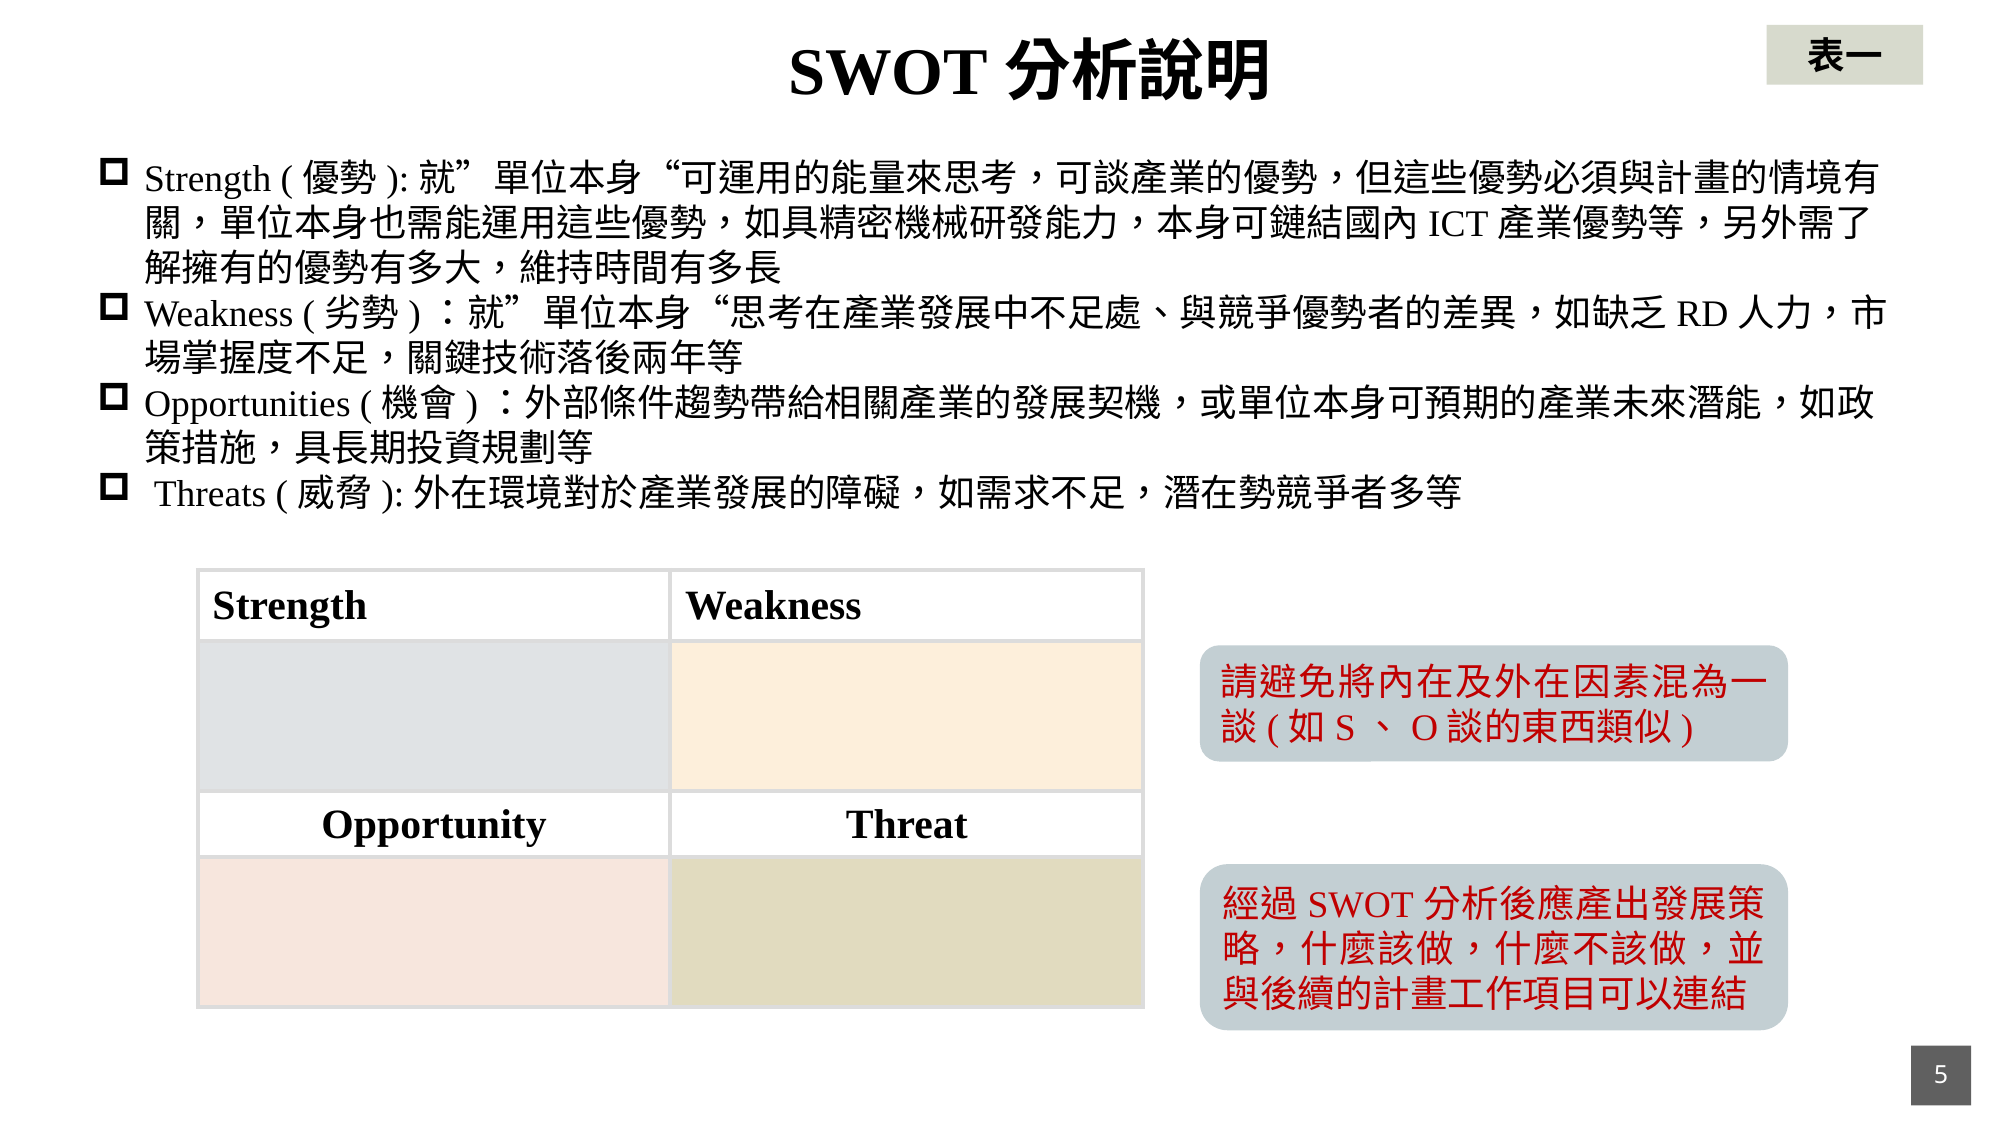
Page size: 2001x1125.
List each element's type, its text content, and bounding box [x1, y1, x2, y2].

slide_number <編號> [1911, 1045, 1972, 1106]
table_cell [200, 859, 668, 1005]
text_box SWOT分析說明 [432, 20, 1628, 116]
text_box 請避免將內在及外在因素混為一談(如S、O談的東西類似) [1199, 645, 1789, 762]
text_box Strength (優勢):就”單位本身“可運用的能量來思考，可談產業的優勢，但這些優勢必須與計畫的情境有關，單位本身也需能運用這些優勢，如具精密機械研發能力，本身可鏈結國內ICT產業優勢等，另外需了解擁有的優勢有多大，維持時間有多長 Weakness (劣勢)：就”單位本身“思考在產業發展中不足處、與競爭優勢者的差異，如缺乏RD人力，市場掌握度不足，關鍵技術落後兩年等 Opportunities (機會)：外部條件趨勢帶給相關產業的發展契機，或單位本身可預期的產業未來潛能，如政策措施，具長期投資規劃等 Threats (威脅):外在環境對於產業發展的障礙，如需求不足，潛在勢競爭者多等 [82, 146, 1924, 522]
table_header Strength [200, 572, 668, 639]
table_cell [672, 859, 1141, 1005]
table_cell [200, 643, 668, 789]
text_box 表一 [1766, 24, 1924, 85]
table_cell [672, 643, 1141, 789]
table_cell Threat [672, 793, 1141, 855]
table_cell Opportunity [200, 793, 668, 855]
text_box 經過SWOT分析後應產出發展策略，什麼該做，什麼不該做，並與後續的計畫工作項目可以連結 [1199, 864, 1789, 1031]
table_header Weakness [672, 572, 1141, 639]
